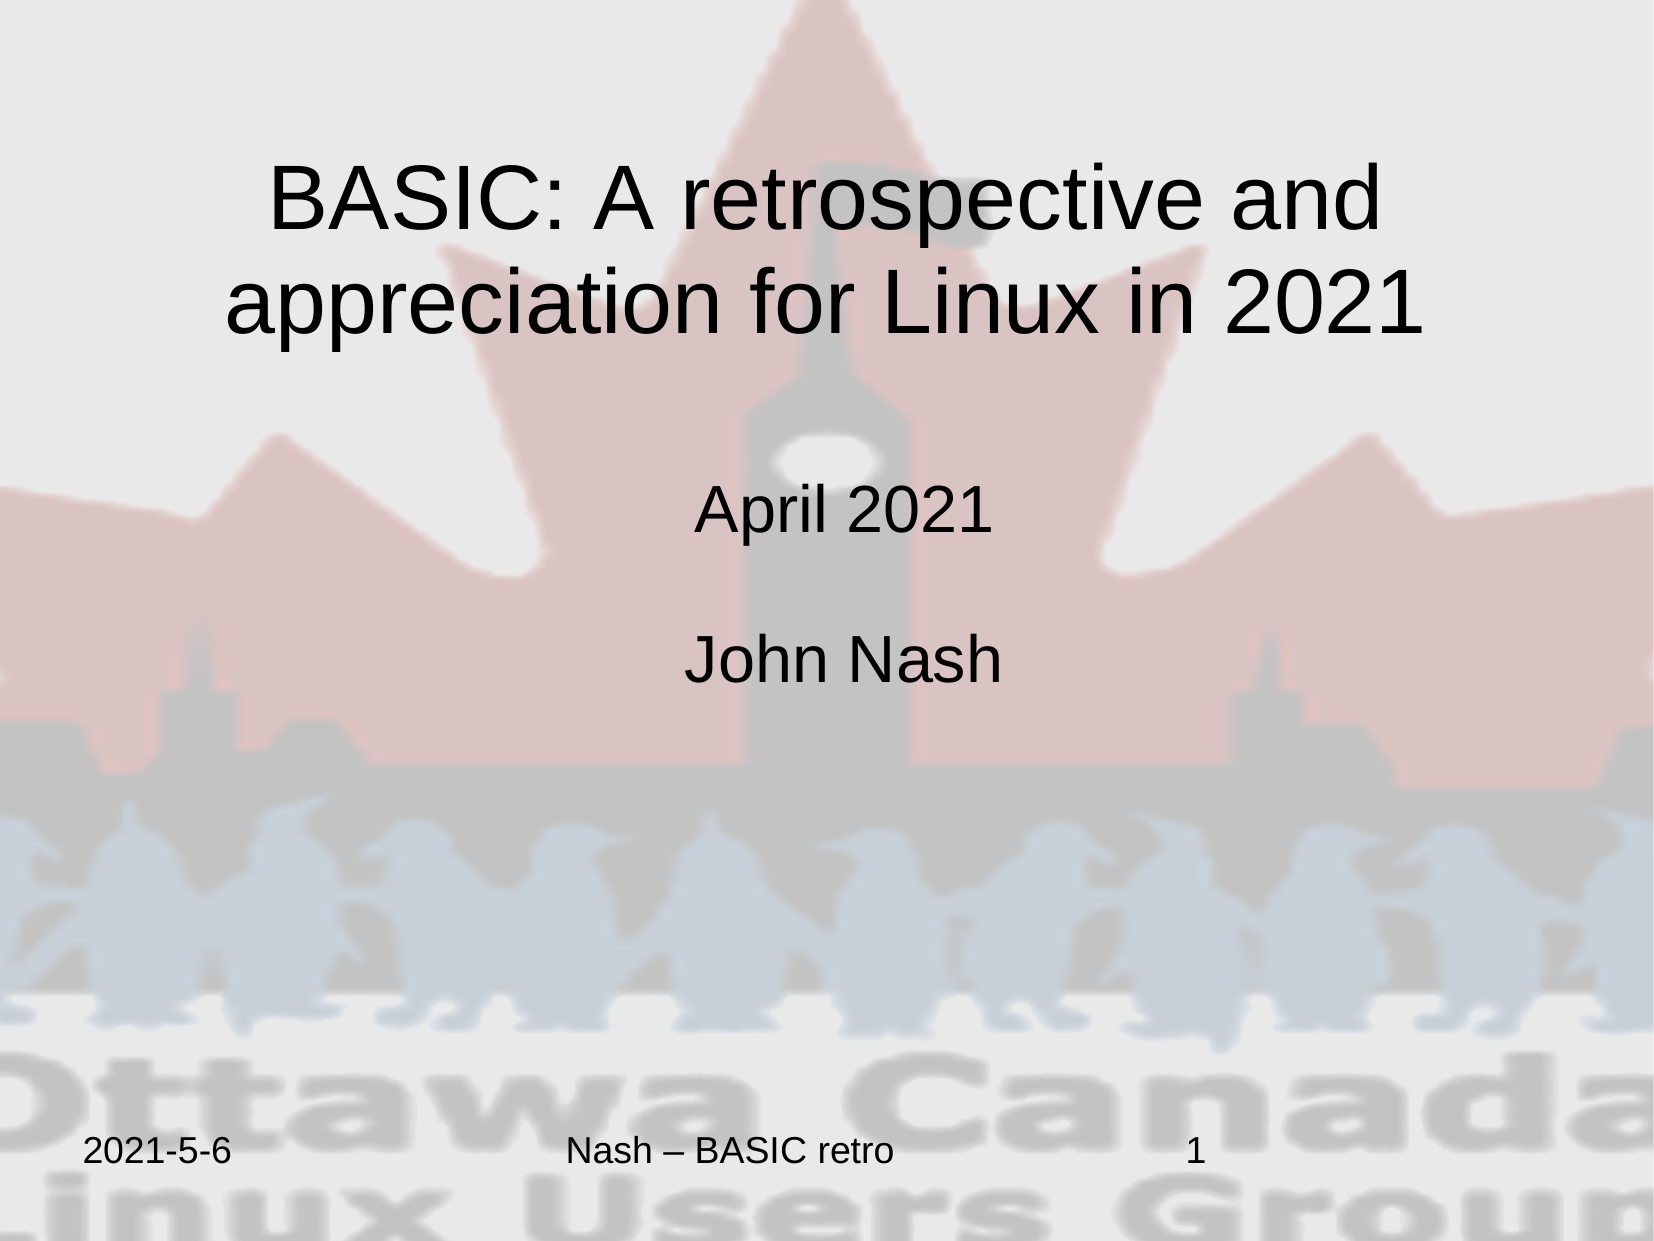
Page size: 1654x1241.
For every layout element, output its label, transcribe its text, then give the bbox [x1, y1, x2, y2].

subtitle April 2021 John Nash [100, 330, 1589, 981]
title BASIC: A retrospective and appreciation for Linux in 2021 [82, 144, 1571, 352]
picture [0, 0, 1654, 1241]
